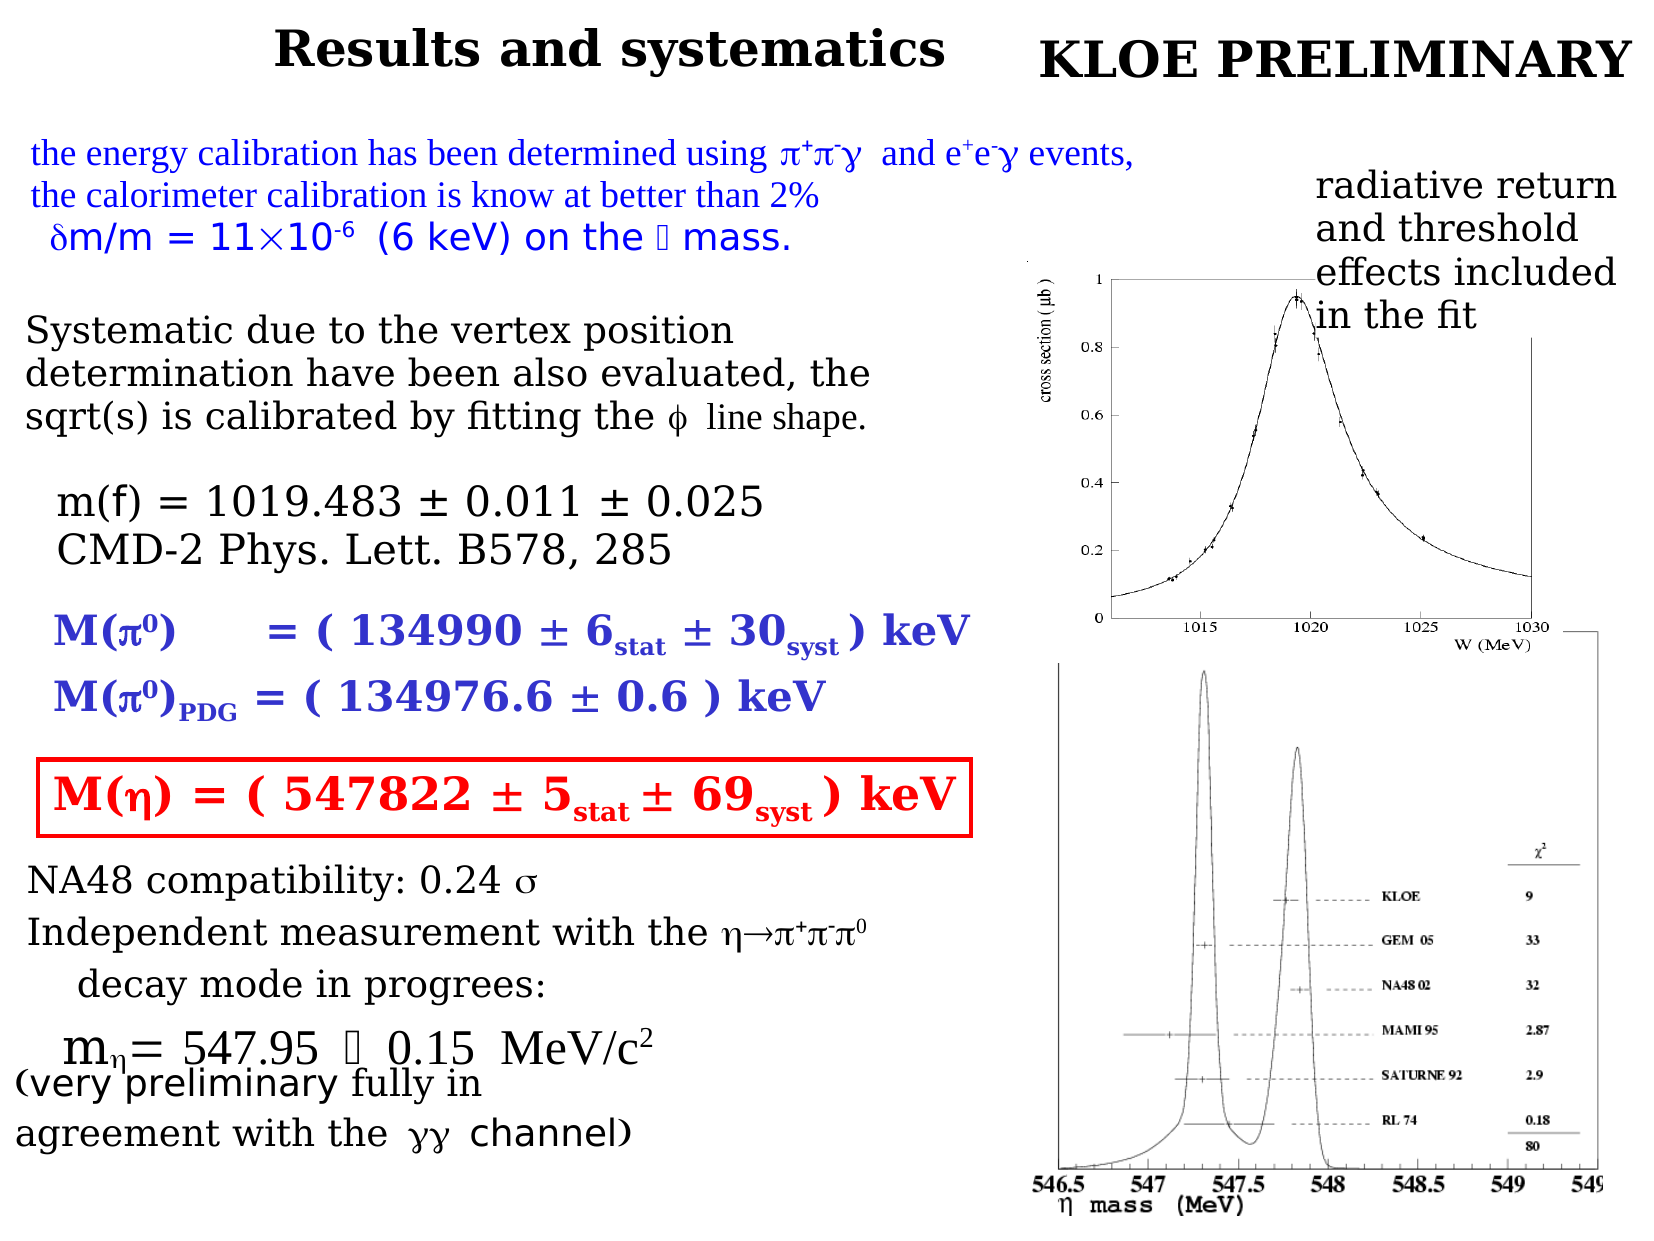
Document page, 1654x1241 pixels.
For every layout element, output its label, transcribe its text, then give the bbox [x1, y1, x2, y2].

text_box radiative return and threshold effects included in the fit [1315, 163, 1654, 338]
text_box M() = ( 547822  5stat  69syst ) keV [38, 759, 971, 836]
text_box Results and systematics [273, 19, 1008, 78]
text_box NA48 compatibility: 0.24  Independent measurement with the  decay mode in progrees: mh= 547.95  0.15 MeV/c2 (very preliminary fully in agreement with the gg channel) [0, 841, 882, 1160]
text_box Systematic due to the vertex position determination have been also evaluated, the sqrt(s) is calibrated by fitting the f line shape. [25, 308, 993, 445]
text_box KLOE PRELIMINARY [1038, 30, 1640, 89]
picture [1027, 273, 1603, 1216]
text_box M(0) = ( 134990  6stat  30syst ) keV M(0)PDG = ( 134976.6  0.6 ) keV [38, 587, 986, 736]
text_box m(f) = 1019.483 ± 0.011 ± 0.025 CMD-2 Phys. Lett. B578, 285 [56, 477, 830, 578]
text_box the energy calibration has been determined using p+p-g and e+e-g events, the calorimeter calibration is know at better than 2% dm/m = 1110-6 (6 keV) on the  mass. [30, 130, 1444, 273]
